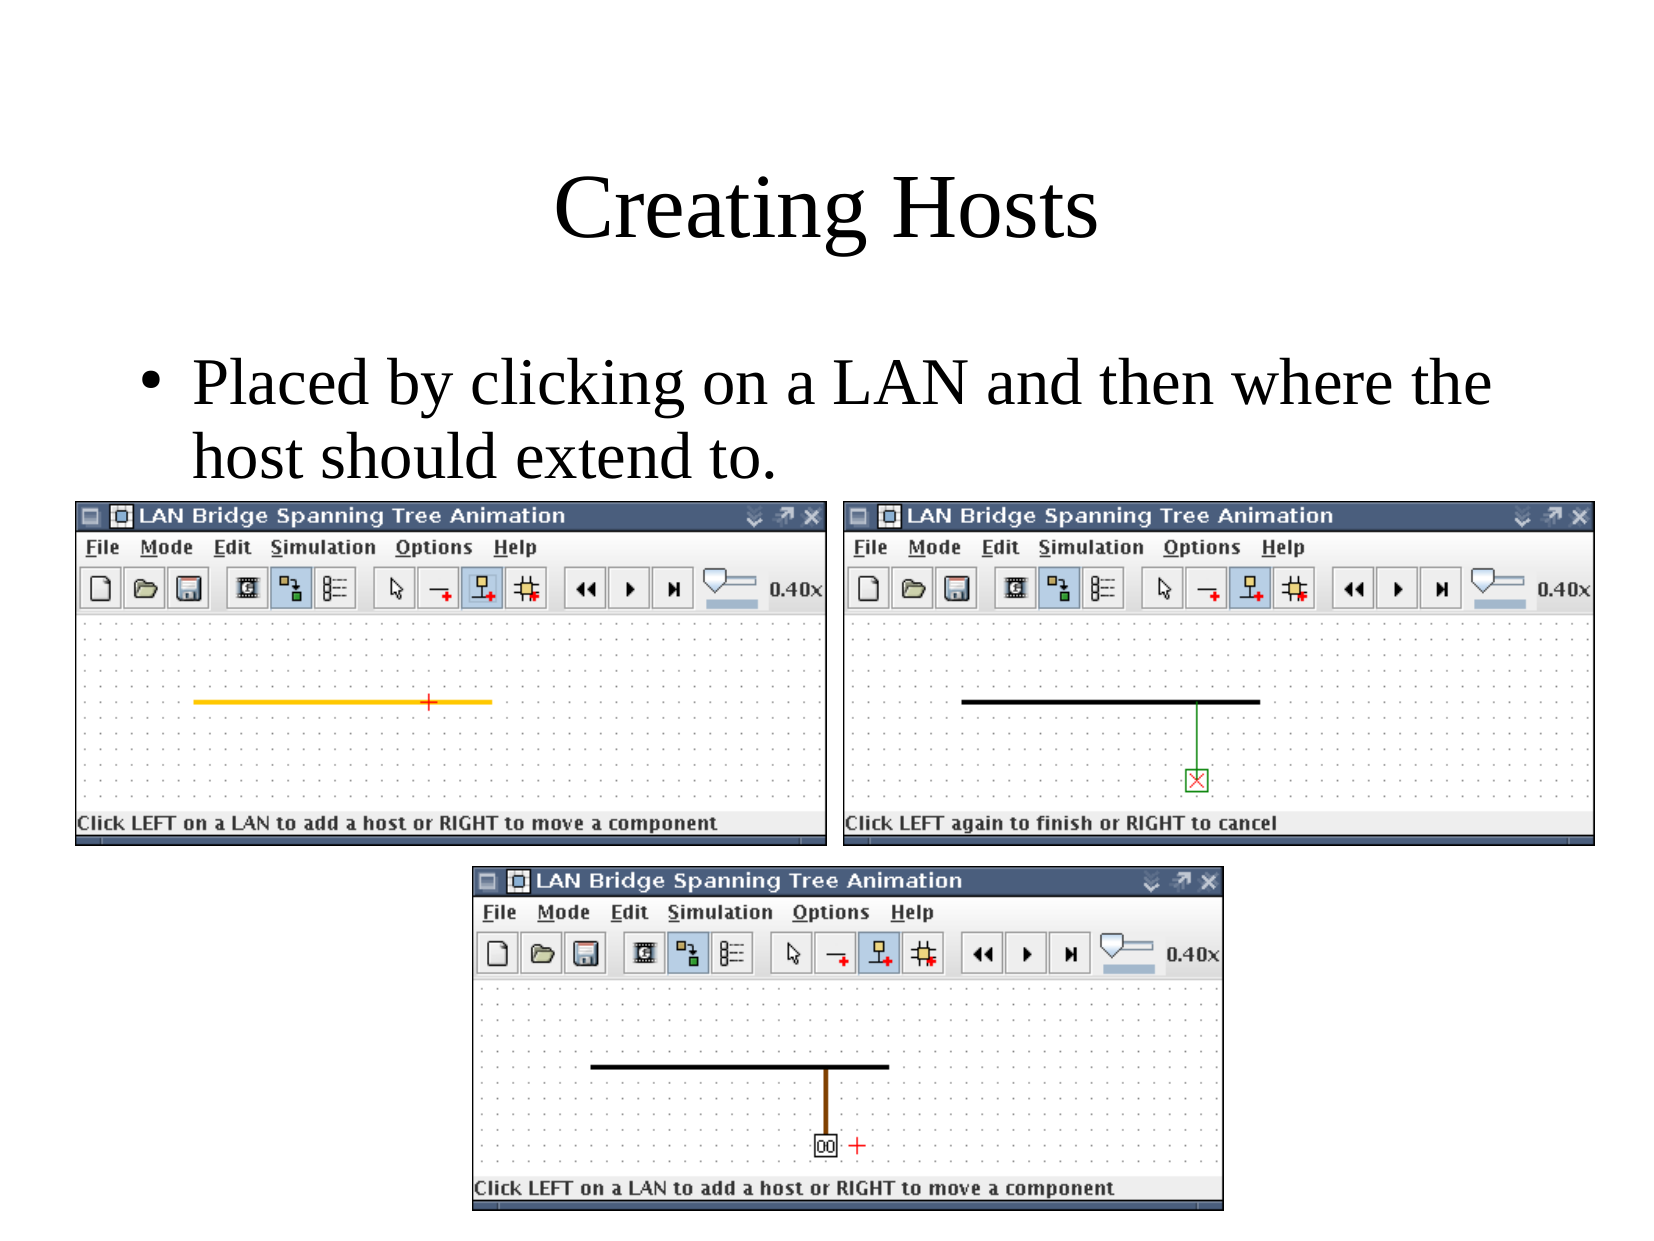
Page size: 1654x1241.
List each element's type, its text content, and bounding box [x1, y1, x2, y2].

title Creating Hosts [121, 102, 1534, 311]
list Placed by clicking on a LAN and then where the host should extend to. [121, 344, 1534, 502]
picture [472, 866, 1224, 1211]
picture [75, 501, 827, 846]
picture [843, 501, 1595, 846]
